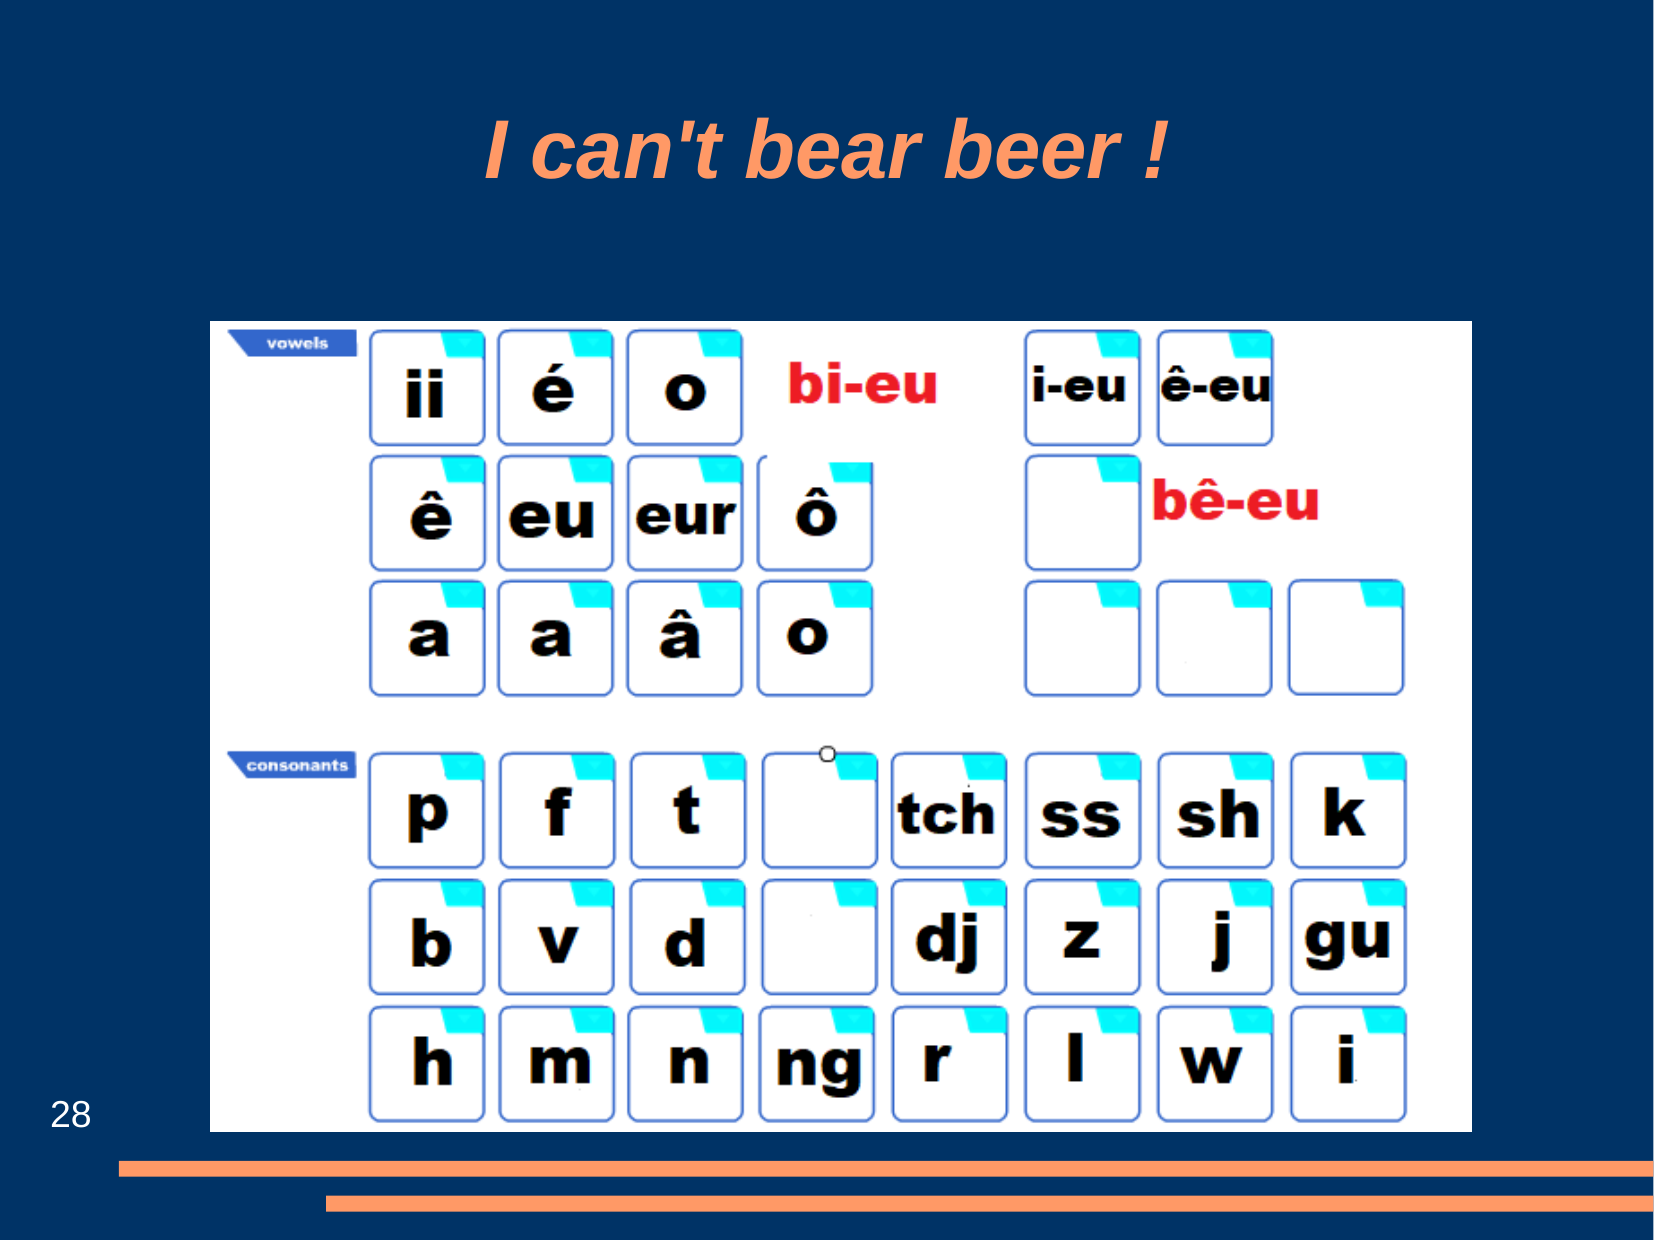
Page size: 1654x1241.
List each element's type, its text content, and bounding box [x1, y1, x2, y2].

title I can't bear beer ! [121, 46, 1534, 254]
picture [210, 321, 1472, 1132]
